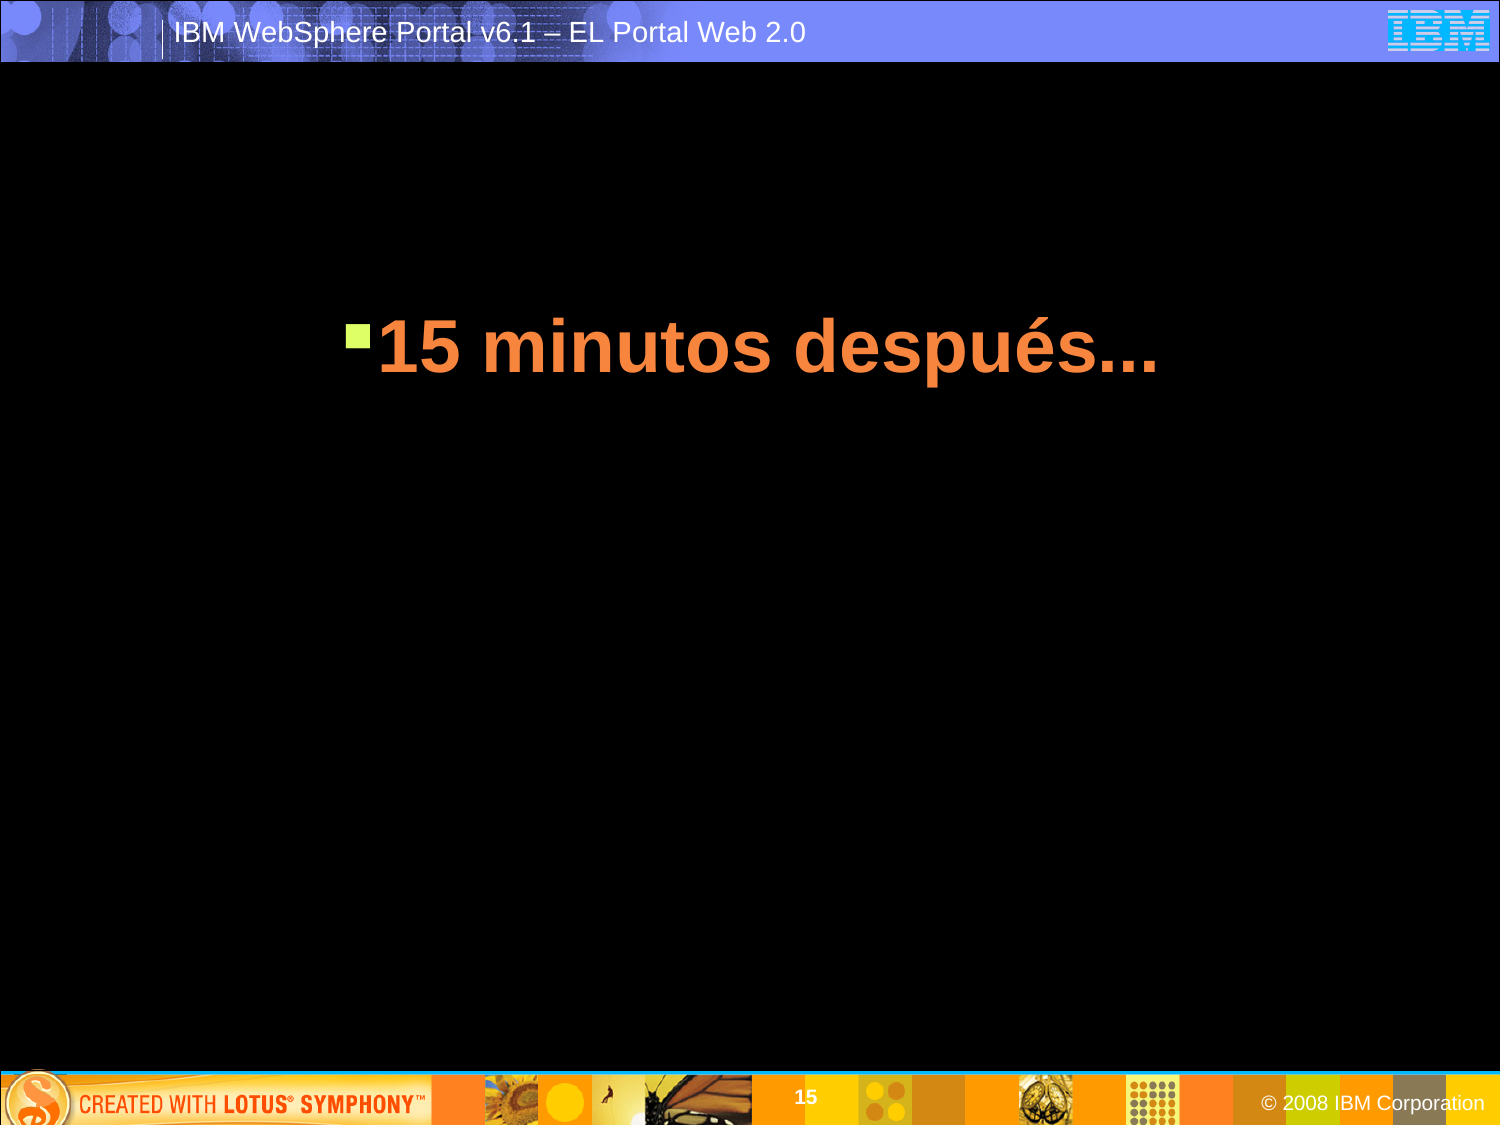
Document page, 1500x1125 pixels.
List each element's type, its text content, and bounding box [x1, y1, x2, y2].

list 15 minutos después... [112, 291, 1389, 932]
picture [1, 1, 1499, 62]
picture [1, 1071, 1500, 1125]
